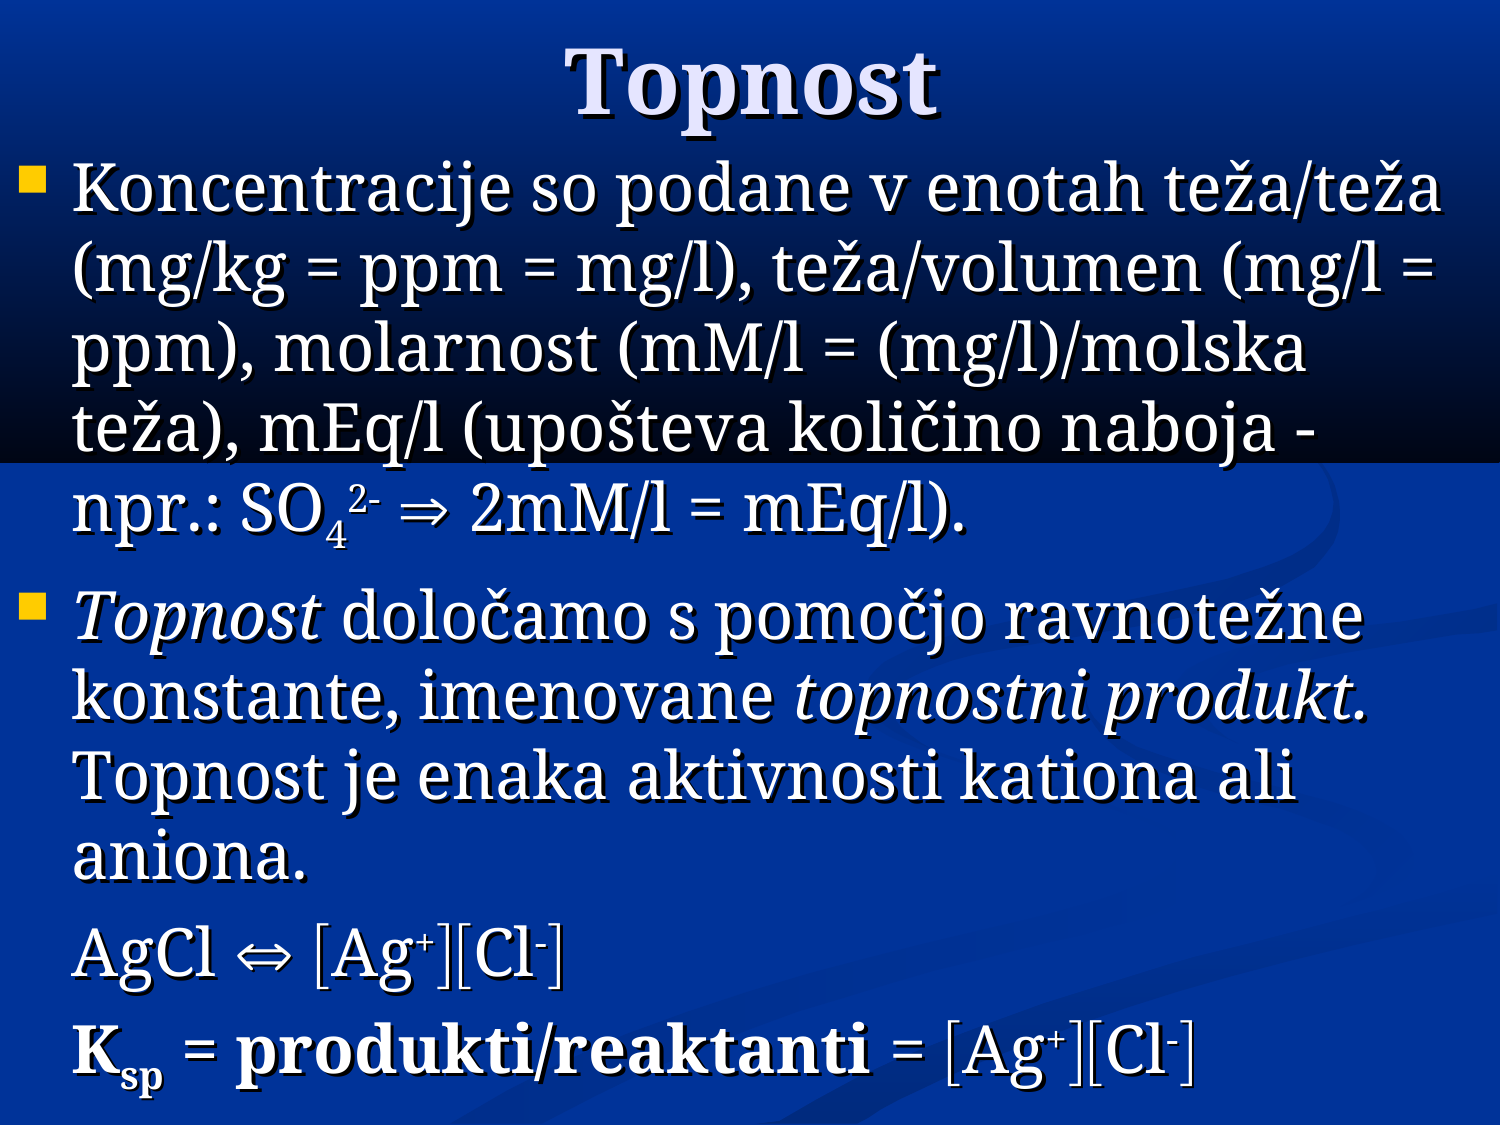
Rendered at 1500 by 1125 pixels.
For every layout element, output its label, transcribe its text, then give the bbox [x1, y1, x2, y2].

list Koncentracije so podane v enotah teža/teža (mg/kg = ppm = mg/l), teža/volumen (mg/l = ppm), molarnost (mM/l = (mg/l)/molska teža), mEq/l (upošteva količino naboja - npr.: SO42-  2mM/l = mEq/l). Topnost določamo s pomočjo ravnotežne konstante, imenovane topnostni produkt. Topnost je enaka aktivnosti kationa ali aniona. AgCl  Ag+Cl- Ksp = produkti/reaktanti = Ag+Cl- s = Ag+ = Cl- = Ksp [0, 137, 1500, 1125]
title Topnost [76, 15, 1427, 137]
